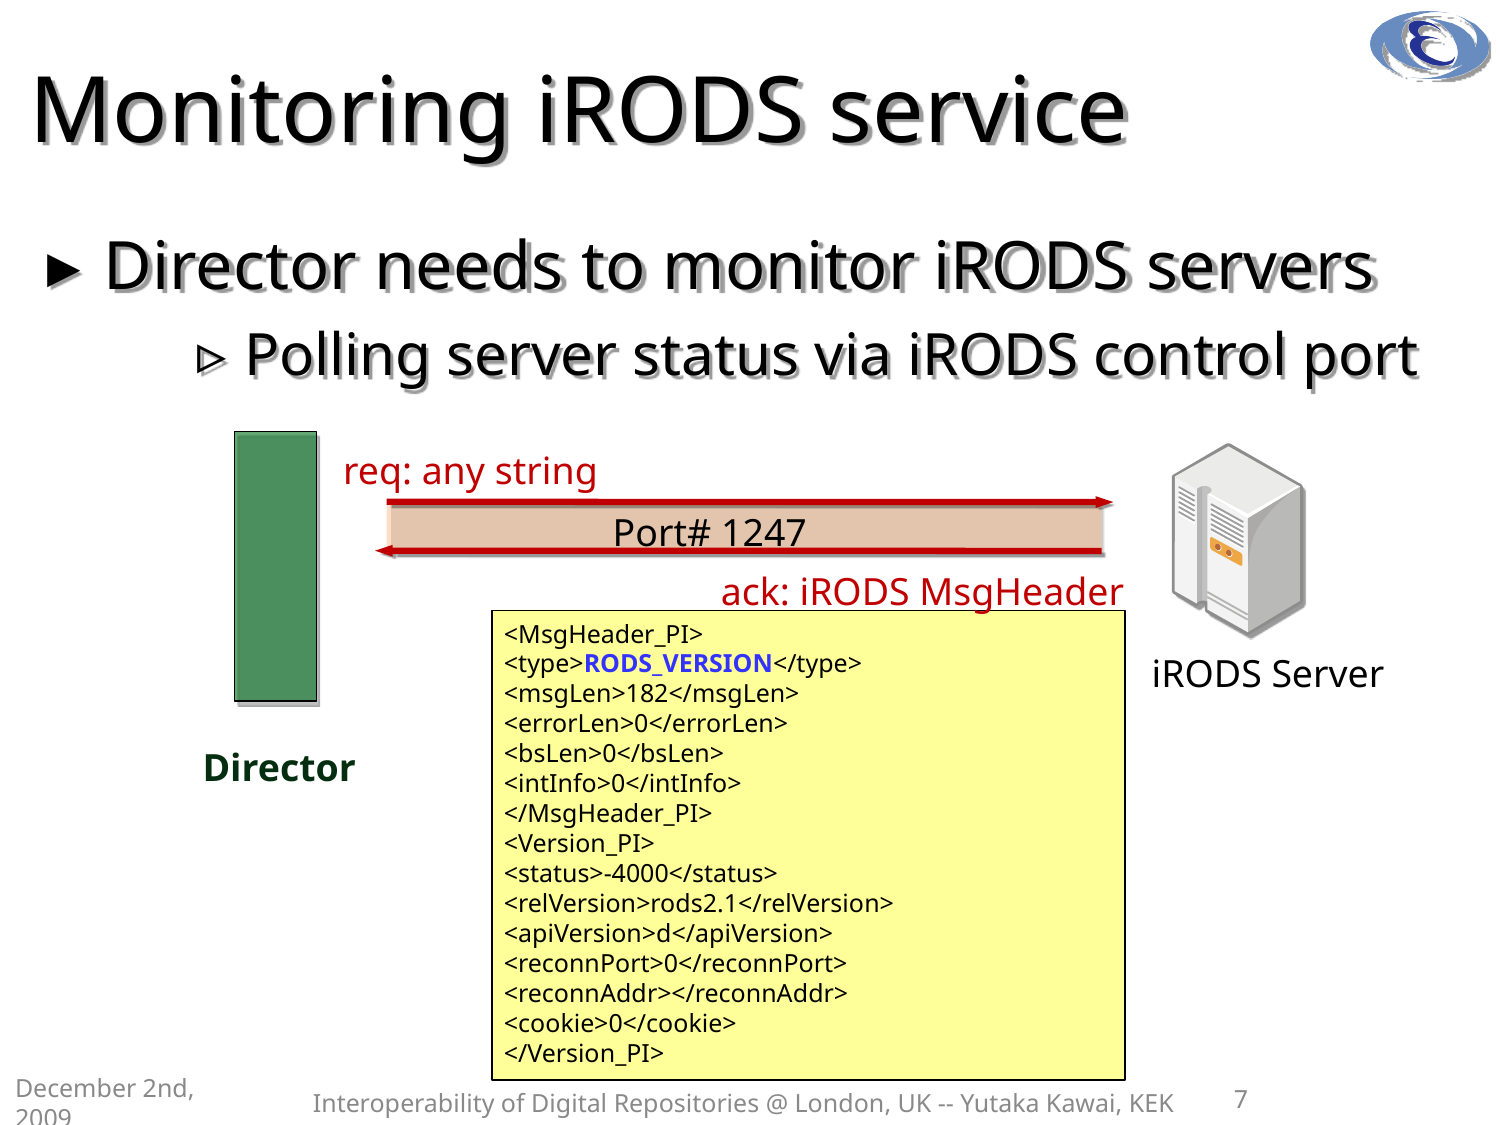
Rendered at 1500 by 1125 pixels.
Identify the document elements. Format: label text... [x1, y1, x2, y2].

text_box Interoperability of Digital Repositories @ London, UK -- Yutaka Kawai, KEK [269, 1065, 1218, 1125]
text_box [234, 432, 316, 701]
text_box 7 [1218, 1065, 1500, 1125]
list Director needs to monitor iRODS servers Polling server status via iRODS control port [0, 210, 1500, 1065]
text_box December 2nd, 2009 [0, 1065, 269, 1125]
text_box req: any string [328, 439, 627, 500]
text_box Director [187, 736, 367, 797]
title Monitoring iRODS service [0, 0, 1500, 210]
text_box ack: iRODS MsgHeader [705, 560, 1160, 622]
text_box iRODS Server [1136, 642, 1406, 704]
text_box Port# 1247 [597, 501, 834, 563]
picture [1171, 443, 1304, 636]
text_box <MsgHeader_PI> <type>RODS_VERSION</type> <msgLen>182</msgLen> <errorLen>0</errorLen> <bsLen>0</bsLen> <intInfo>0</intInfo> </MsgHeader_PI> <Version_PI> <status>-4000</status> <relVersion>rods2.1</relVersion> <apiVersion>d</apiVersion> <reconnPort>0</reconnPort> <reconnAddr></reconnAddr> <cookie>0</cookie> </Version_PI> [492, 610, 1126, 1081]
